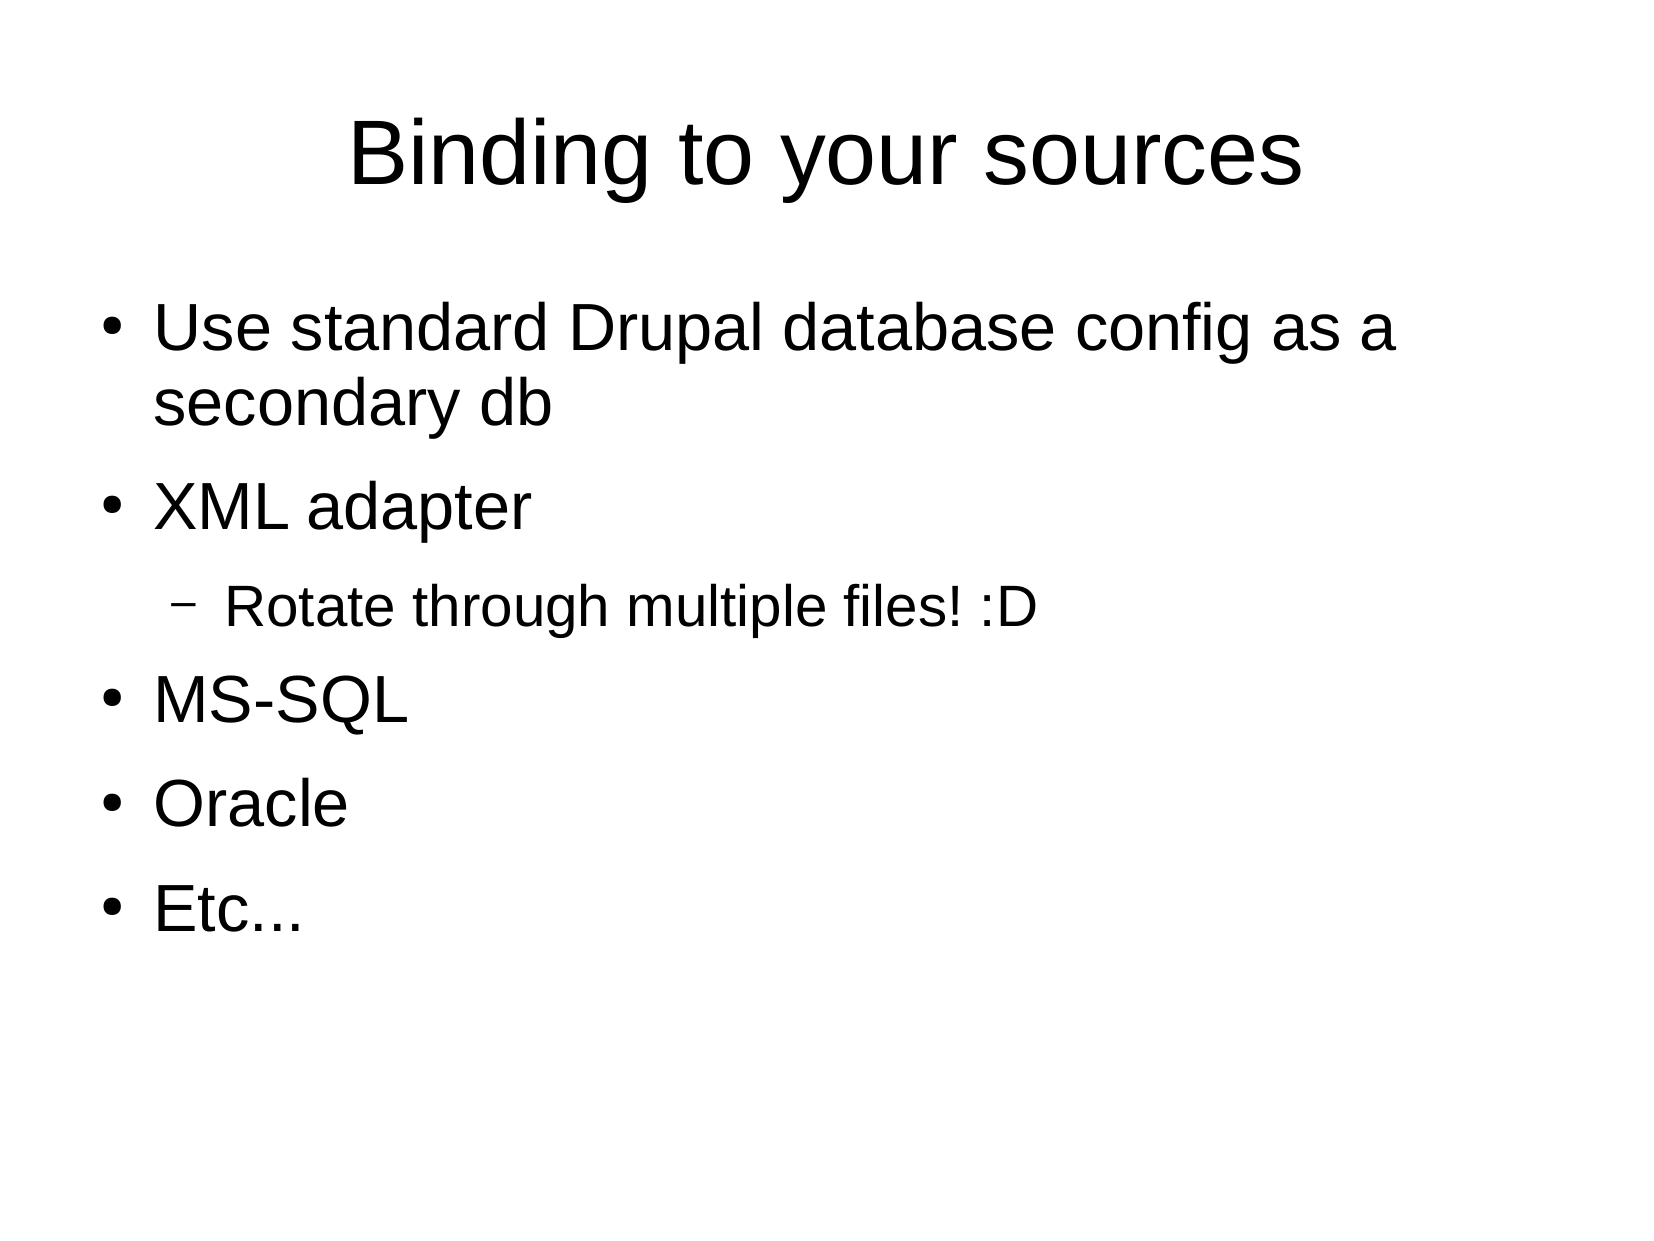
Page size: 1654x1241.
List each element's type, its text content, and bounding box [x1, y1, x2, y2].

list Use standard Drupal database config as a secondary db XML adapter Rotate through multiple files! :D MS-SQL Oracle Etc... [82, 290, 1538, 1010]
title Binding to your sources [82, 49, 1571, 257]
